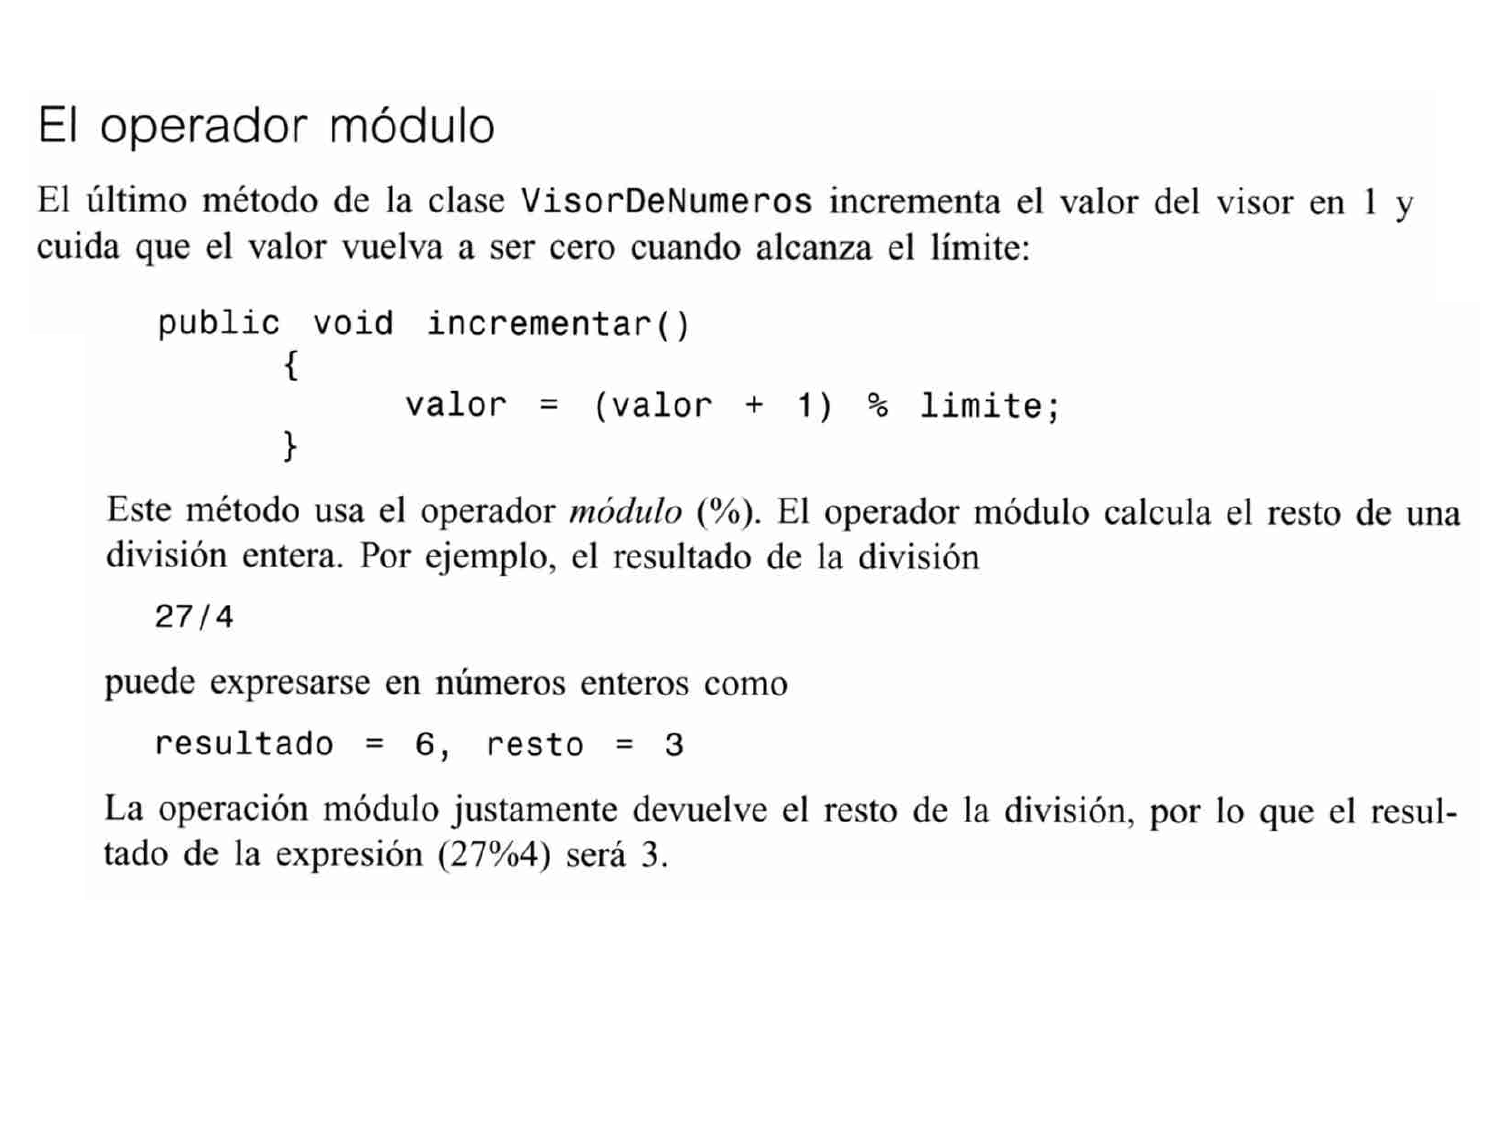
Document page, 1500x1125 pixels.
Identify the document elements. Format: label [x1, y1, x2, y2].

picture [29, 90, 1480, 900]
